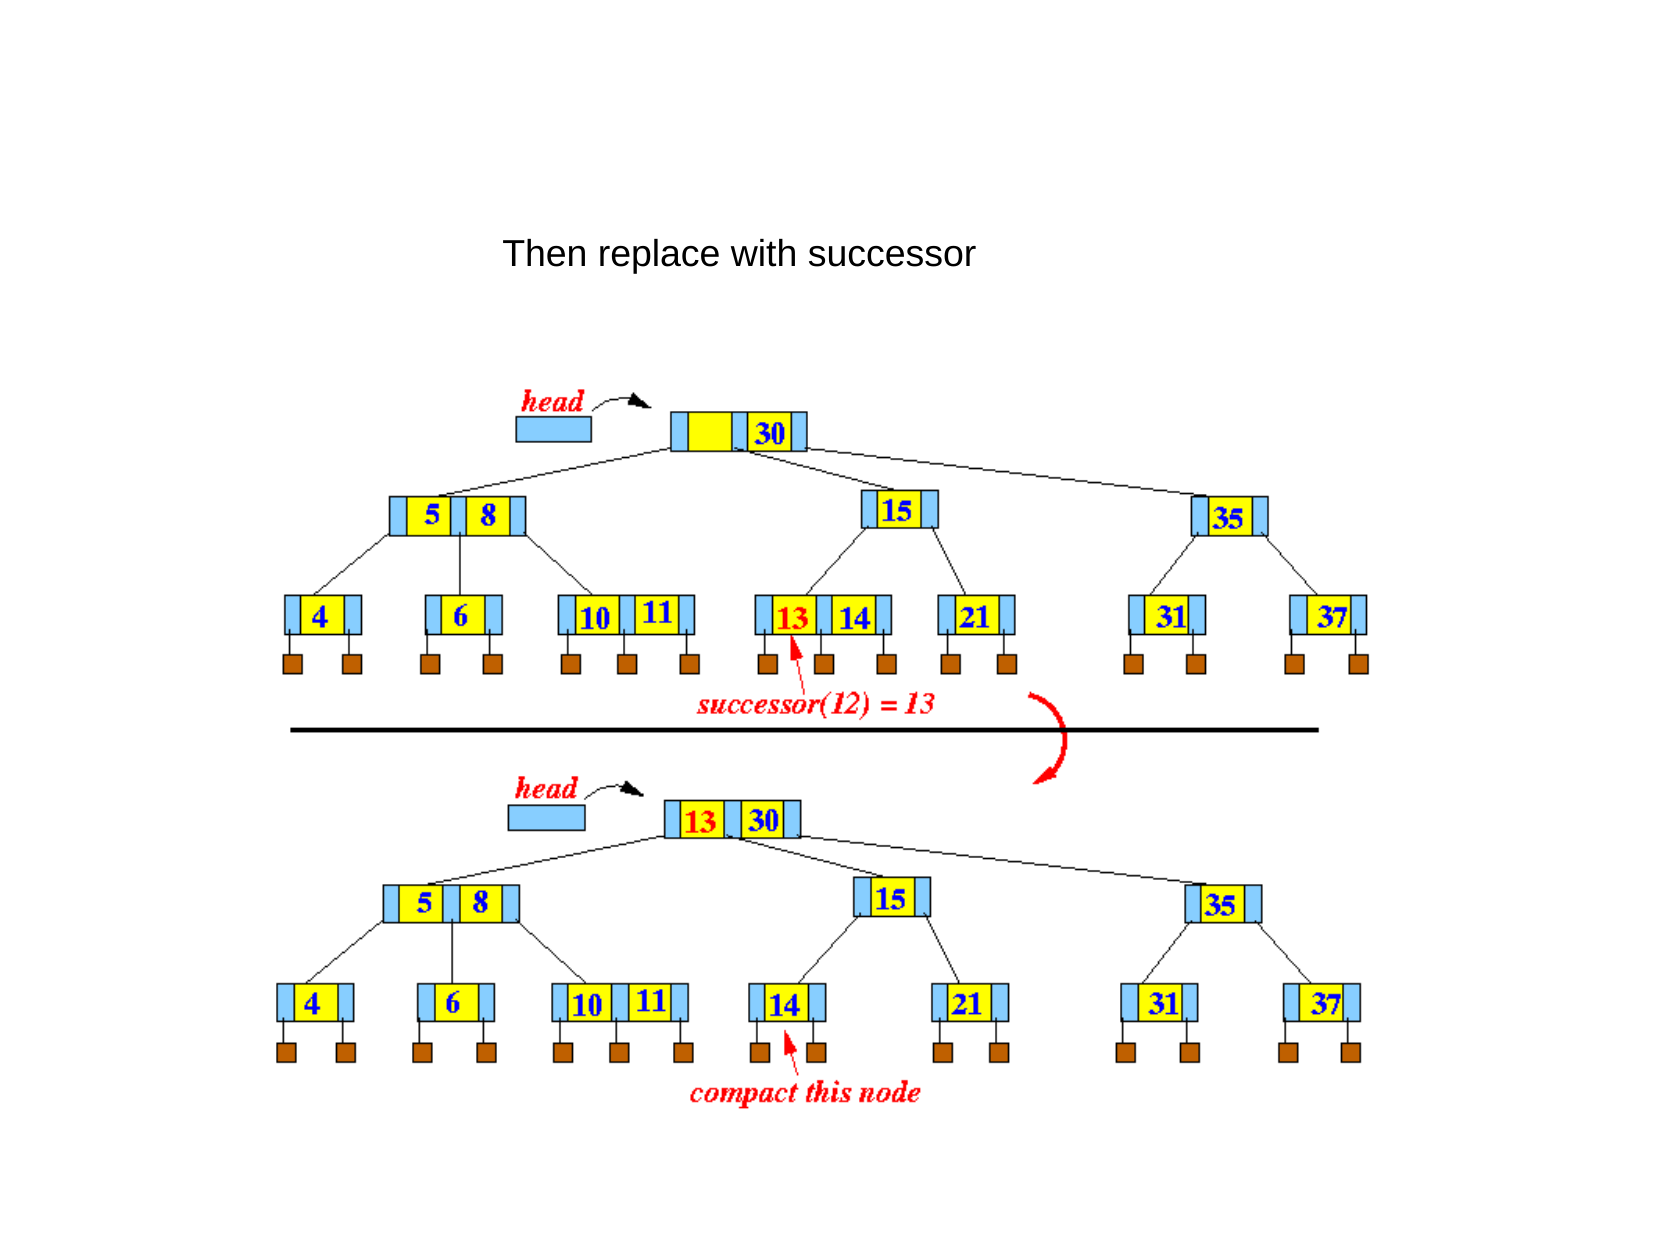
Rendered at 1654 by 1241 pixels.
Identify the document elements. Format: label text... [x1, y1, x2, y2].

text_box Then replace with successor [487, 225, 1276, 282]
picture [225, 374, 1416, 1118]
